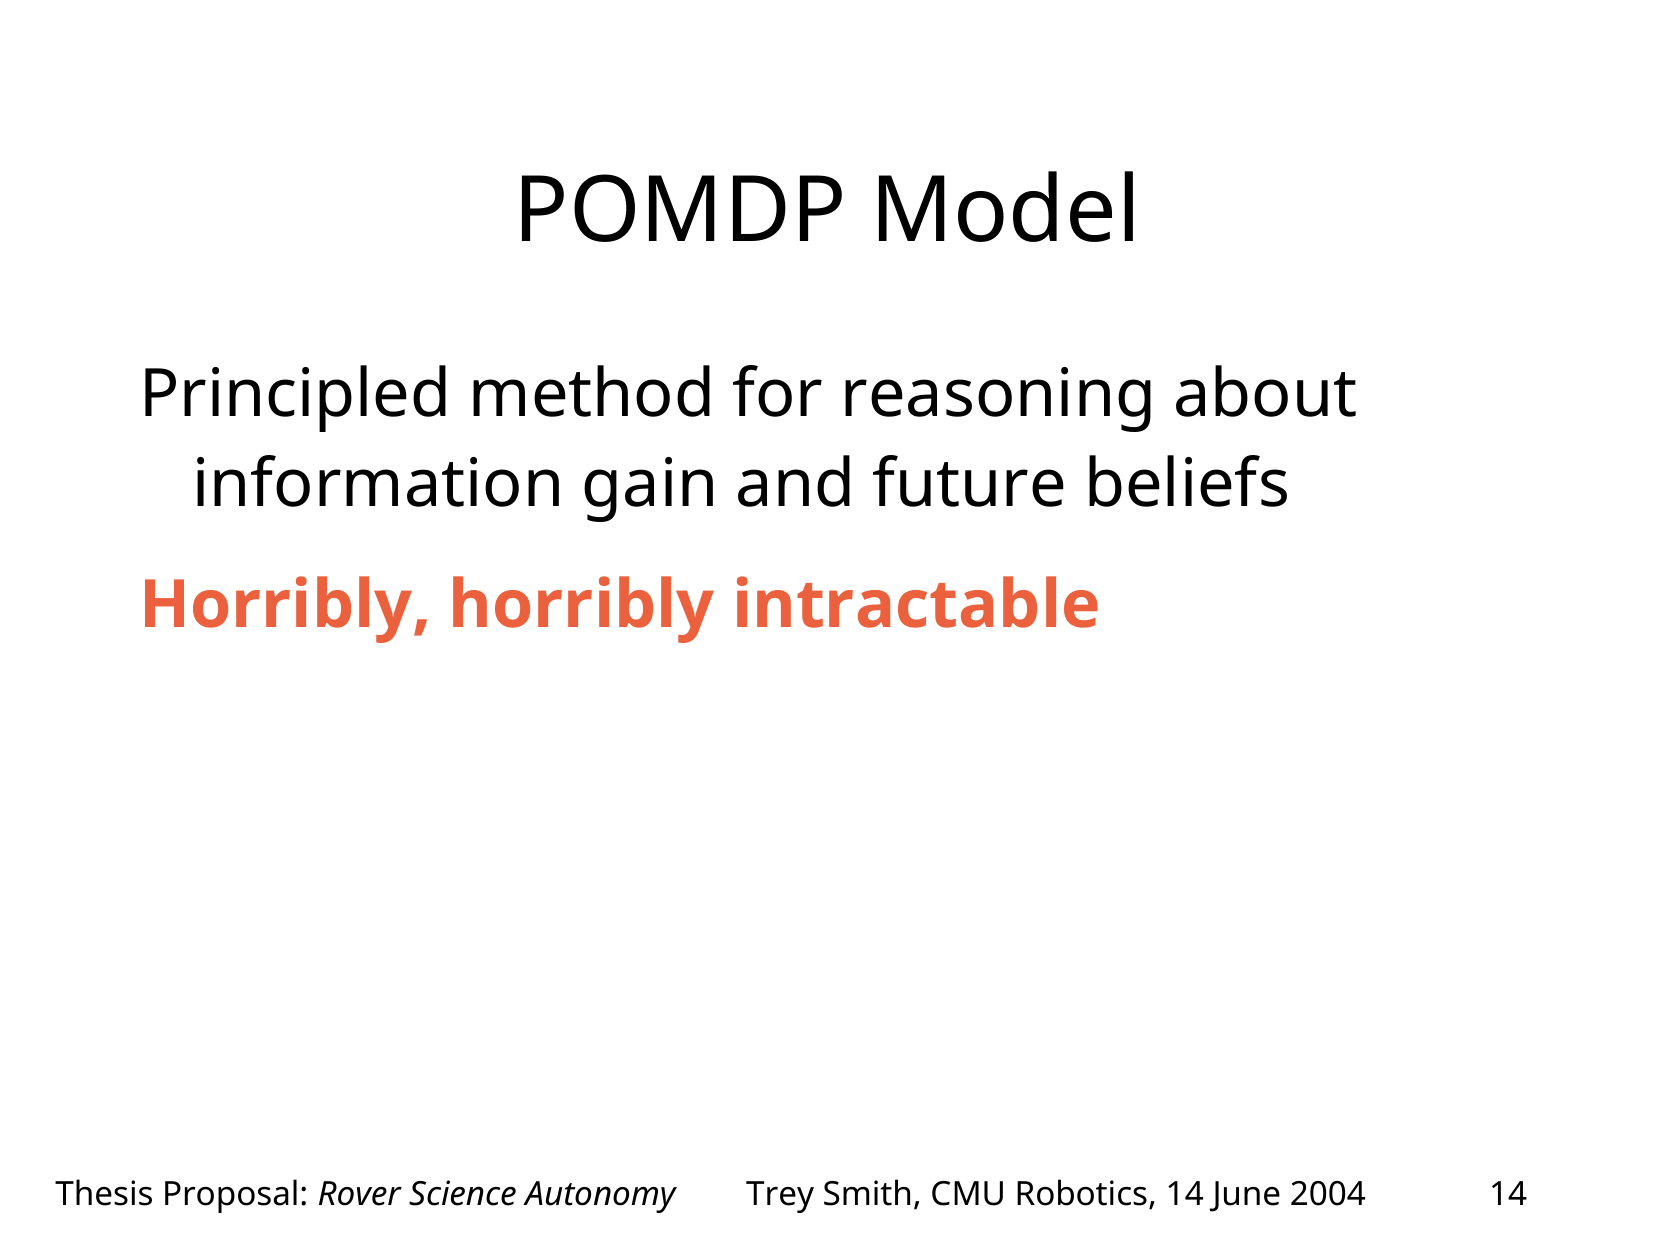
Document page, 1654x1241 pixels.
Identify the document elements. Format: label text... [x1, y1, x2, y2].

title POMDP Model [121, 102, 1534, 311]
list Principled method for reasoning about information gain and future beliefs Horribly, horribly intractable [121, 344, 1534, 1127]
